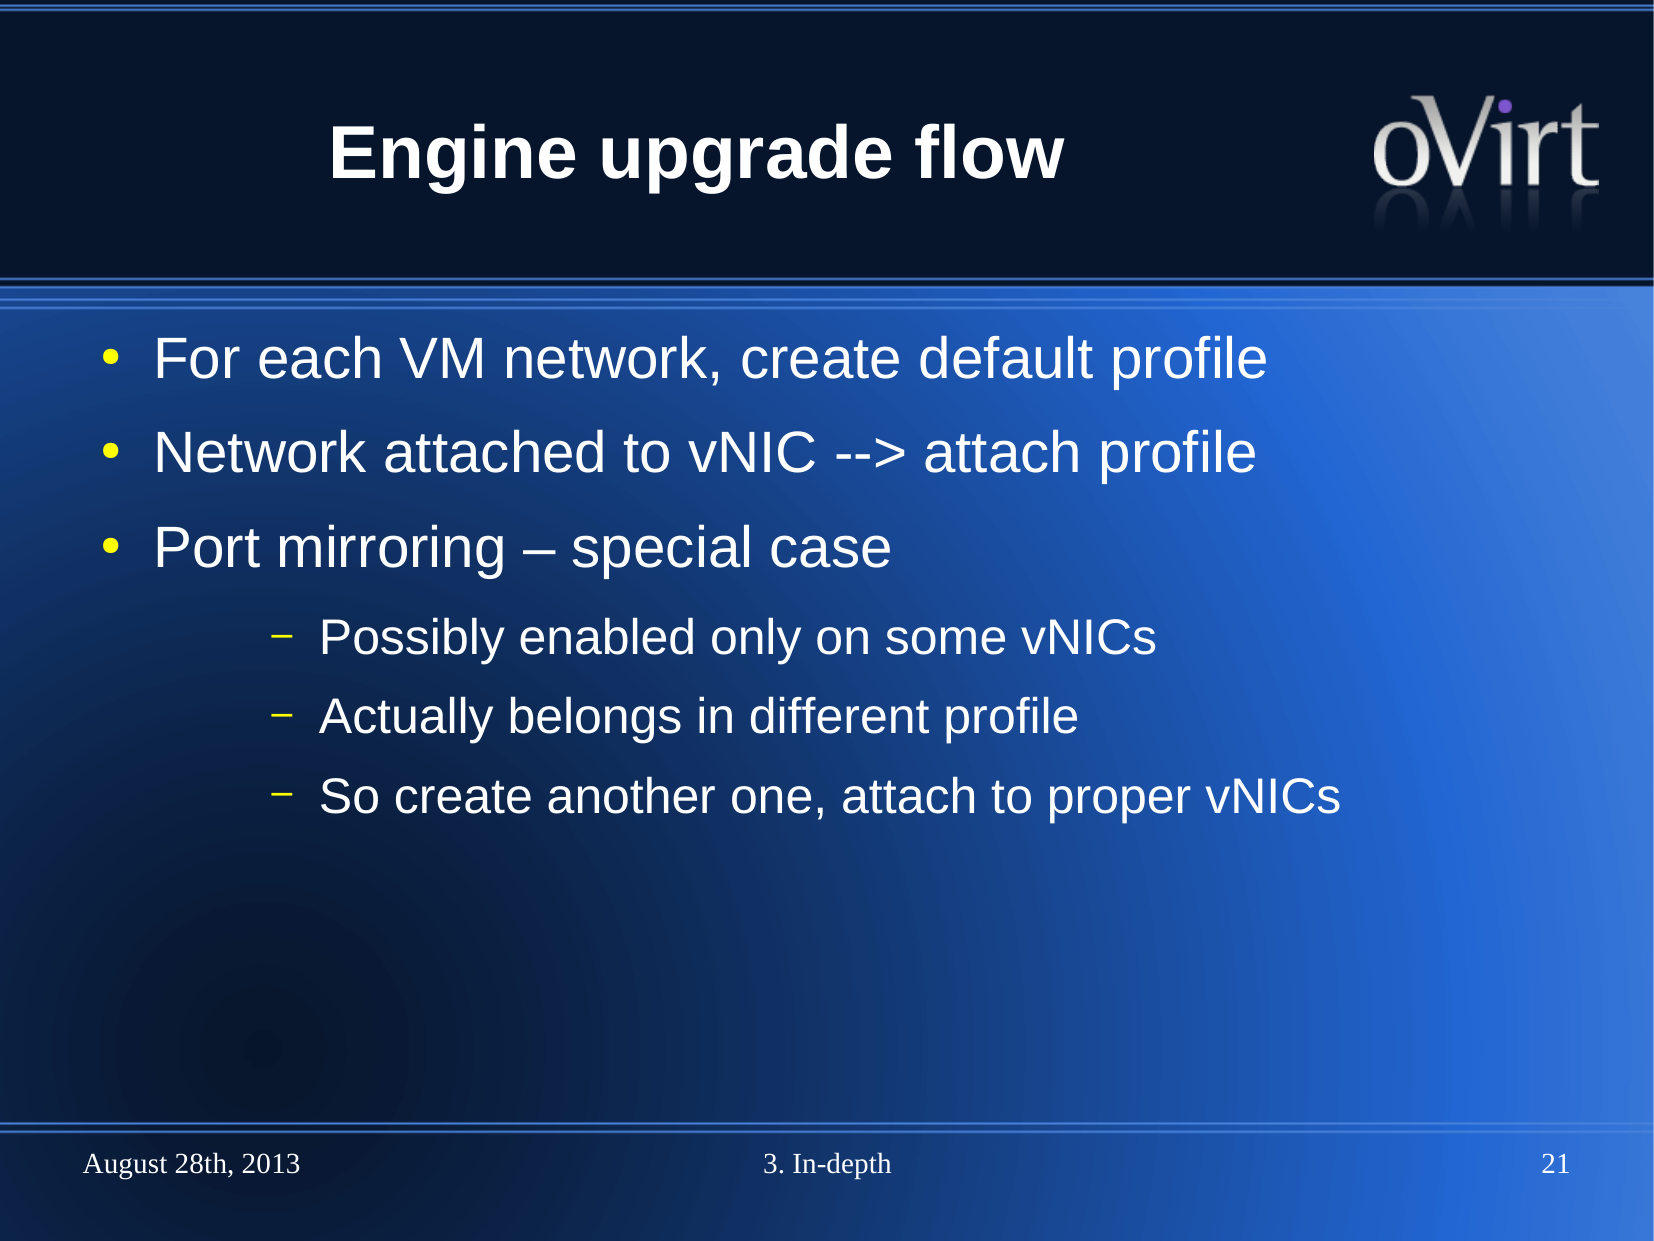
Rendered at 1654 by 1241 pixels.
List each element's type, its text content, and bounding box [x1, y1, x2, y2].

list For each VM network, create default profile Network attached to vNIC --> attach profile Port mirroring – special case Possibly enabled only on some vNICs Actually belongs in different profile So create another one, attach to proper vNICs [82, 325, 1538, 1031]
title Engine upgrade flow [82, 49, 1312, 257]
picture [0, 0, 1654, 1241]
